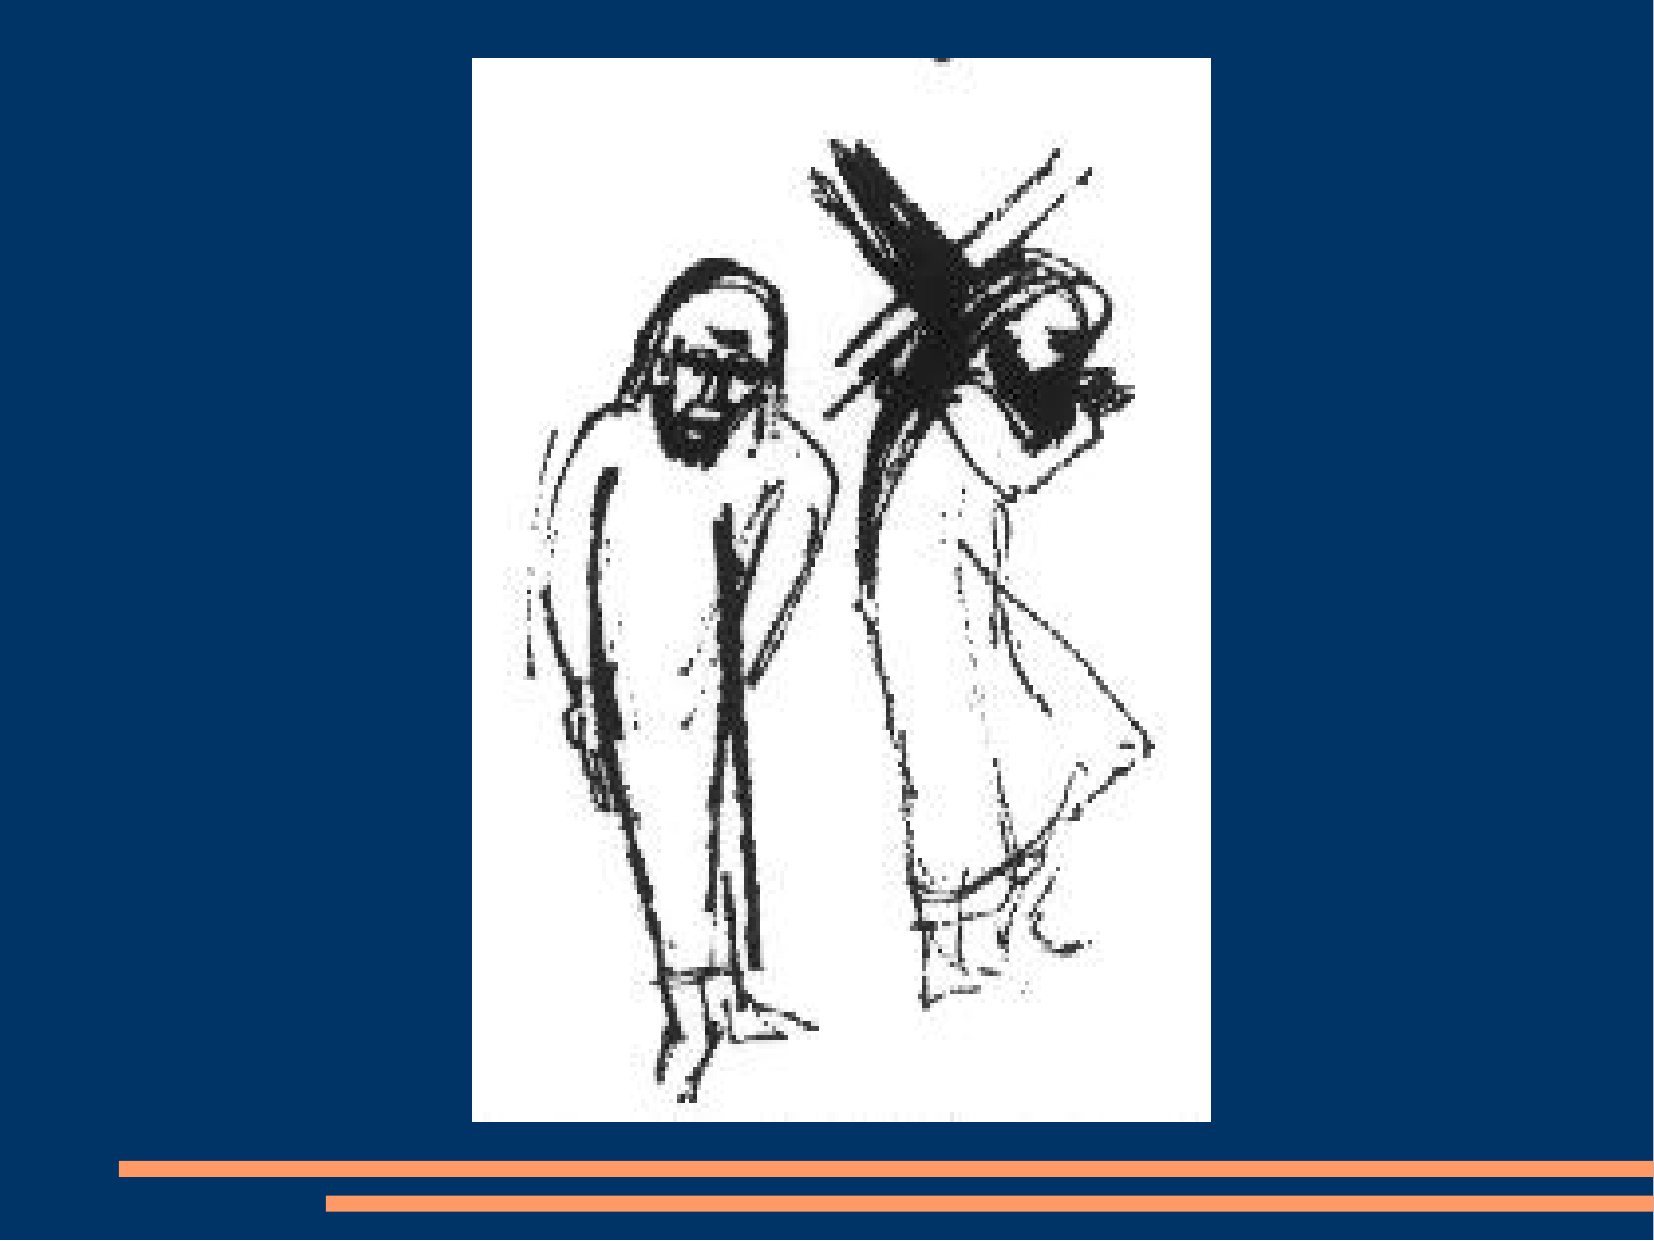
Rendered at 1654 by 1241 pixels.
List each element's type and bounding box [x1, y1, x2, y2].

picture [472, 58, 1211, 1123]
